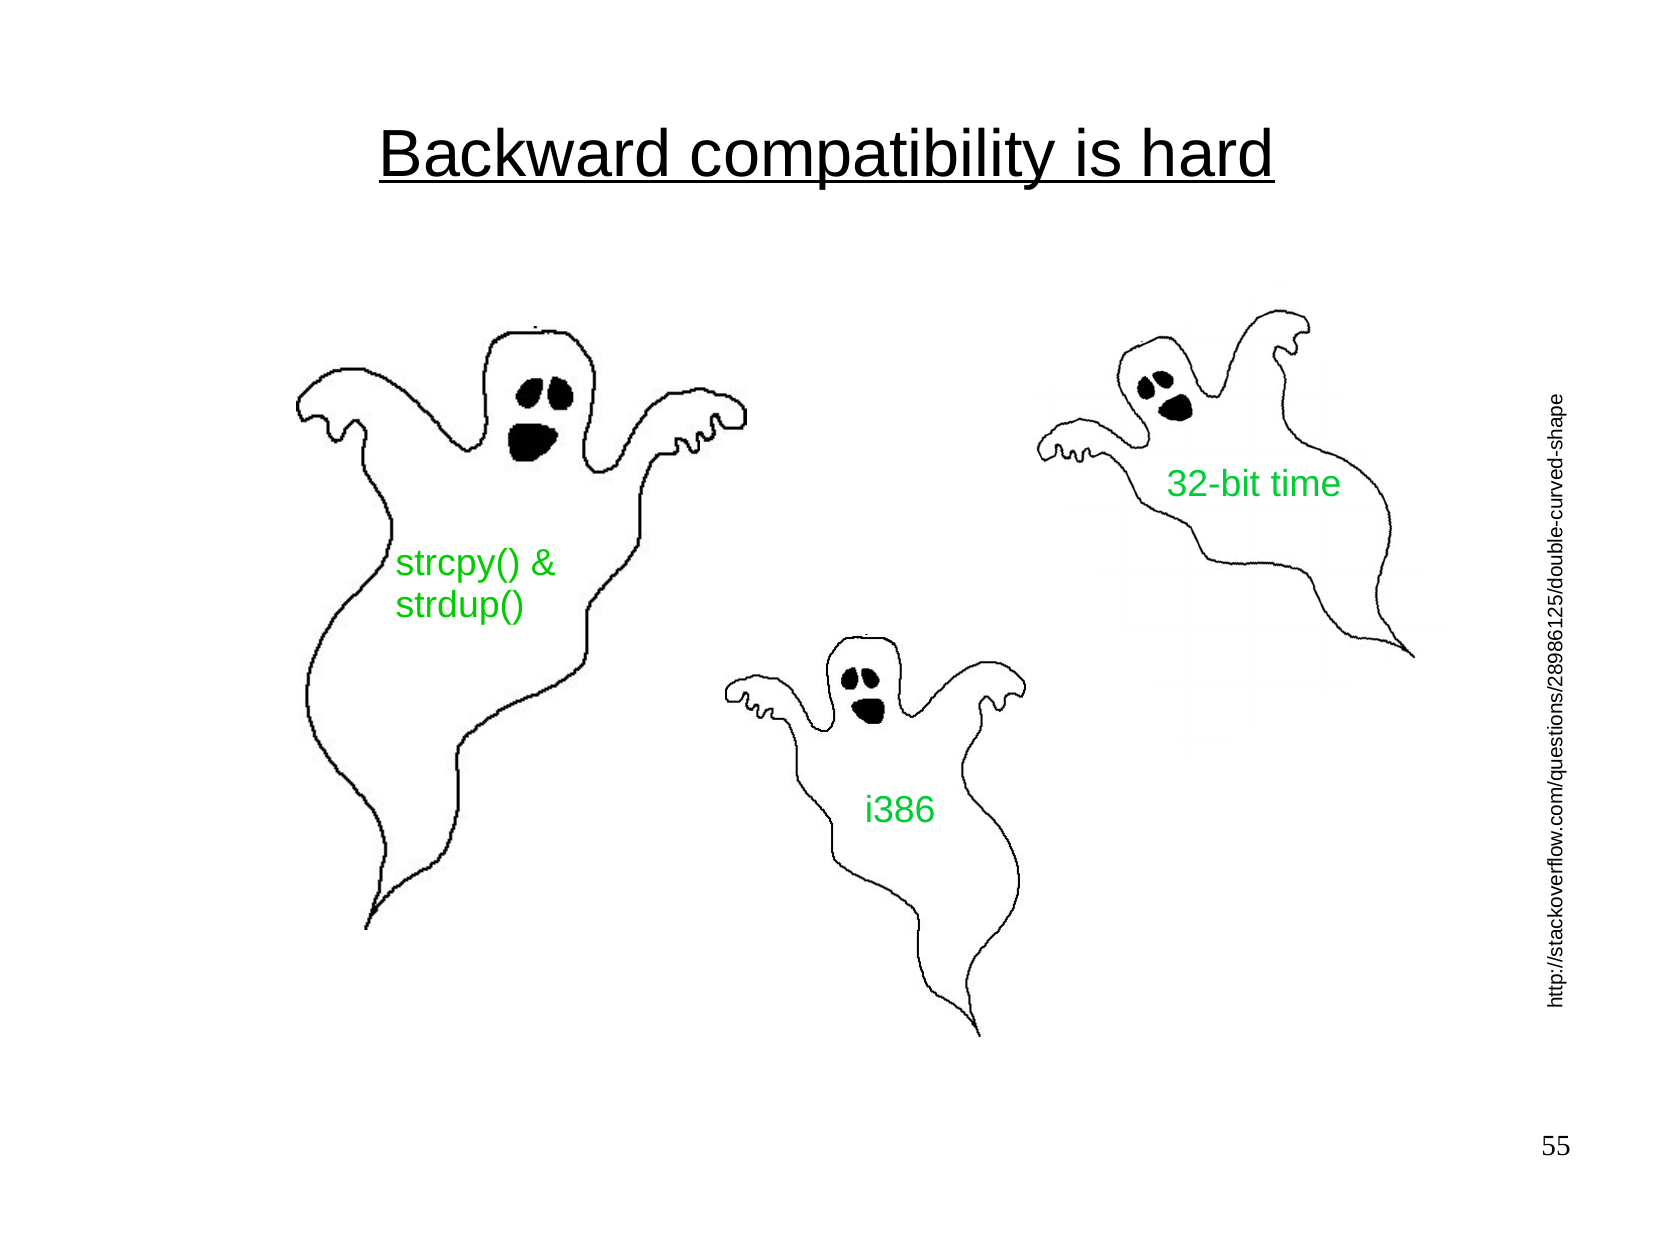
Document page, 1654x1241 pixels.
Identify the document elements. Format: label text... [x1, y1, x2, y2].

title Backward compatibility is hard [82, 49, 1571, 257]
text_box strcpy() & strdup() [380, 533, 572, 633]
text_box i386 [850, 781, 951, 839]
picture [1013, 273, 1456, 765]
picture [296, 326, 1026, 1037]
text_box http://stackoverflow.com/questions/28986125/double-curved-shape [1536, 379, 1575, 1024]
text_box 32-bit time [1151, 455, 1365, 512]
